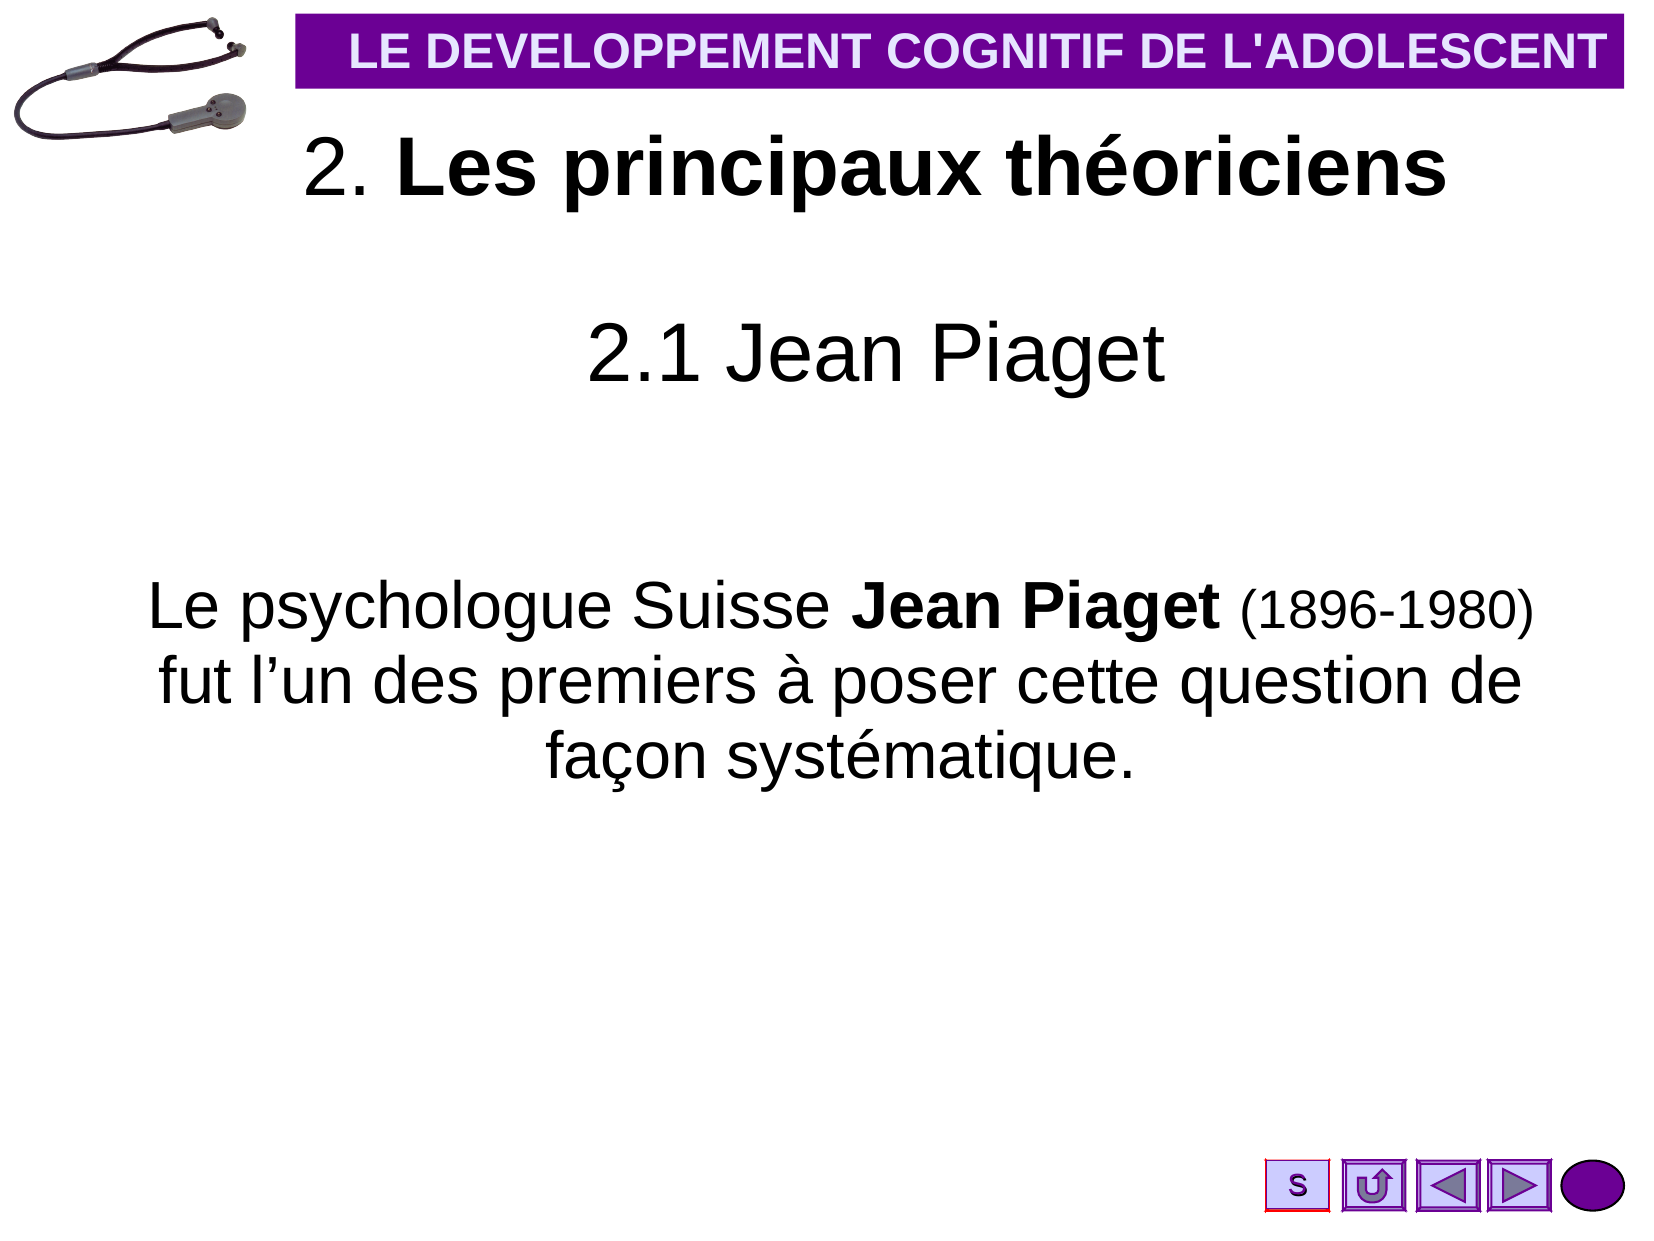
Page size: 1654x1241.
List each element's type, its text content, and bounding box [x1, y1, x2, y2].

text_box [1561, 1160, 1625, 1211]
text_box 2. Les principaux théoriciens 2.1 Jean Piaget [287, 112, 1466, 407]
picture [8, 8, 260, 153]
text_box LE DEVELOPPEMENT COGNITIF DE L'ADOLESCENT [295, 13, 1625, 89]
list Le psychologue Suisse Jean Piaget (1896-1980) fut l’un des premiers à poser cette question de façon systématique. [118, 561, 1565, 801]
